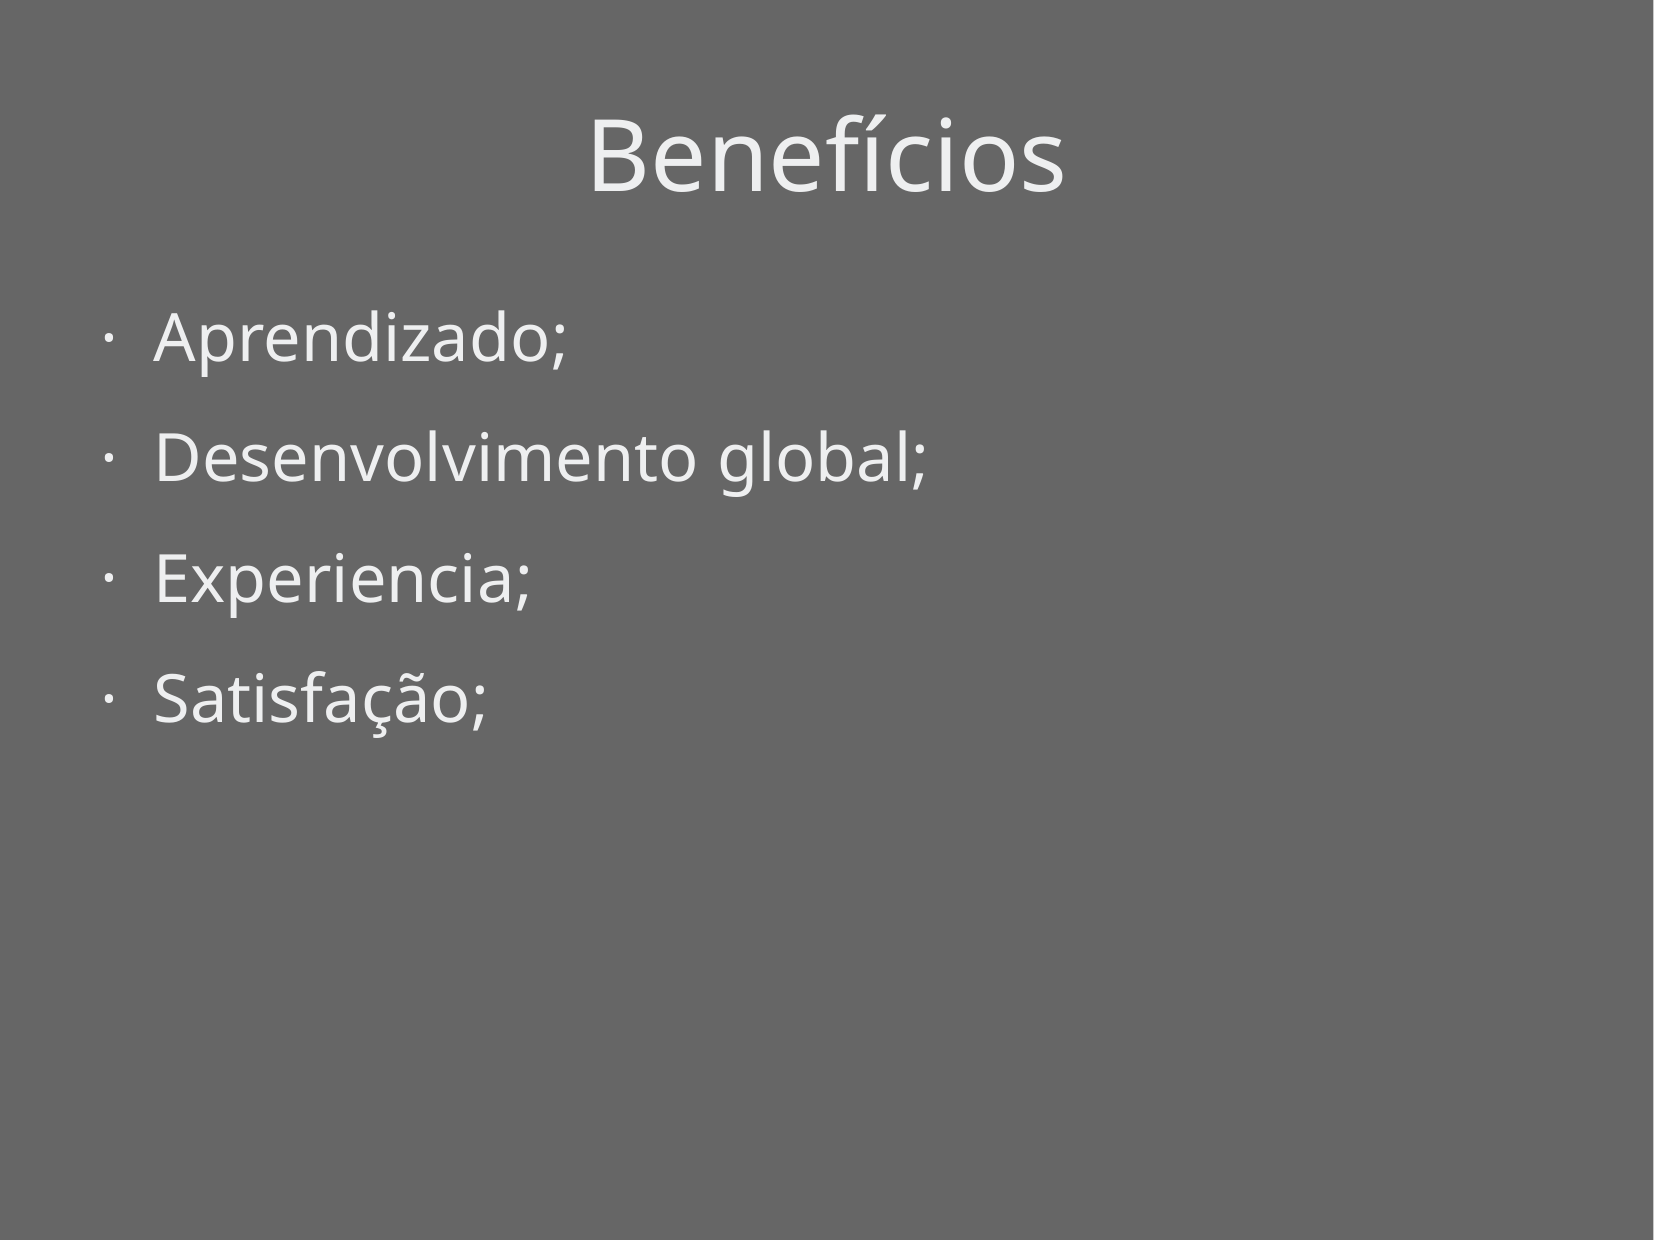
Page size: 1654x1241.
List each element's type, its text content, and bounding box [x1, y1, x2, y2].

title Benefícios [82, 49, 1571, 257]
list Aprendizado; Desenvolvimento global; Experiencia; Satisfação; [82, 290, 1571, 1010]
